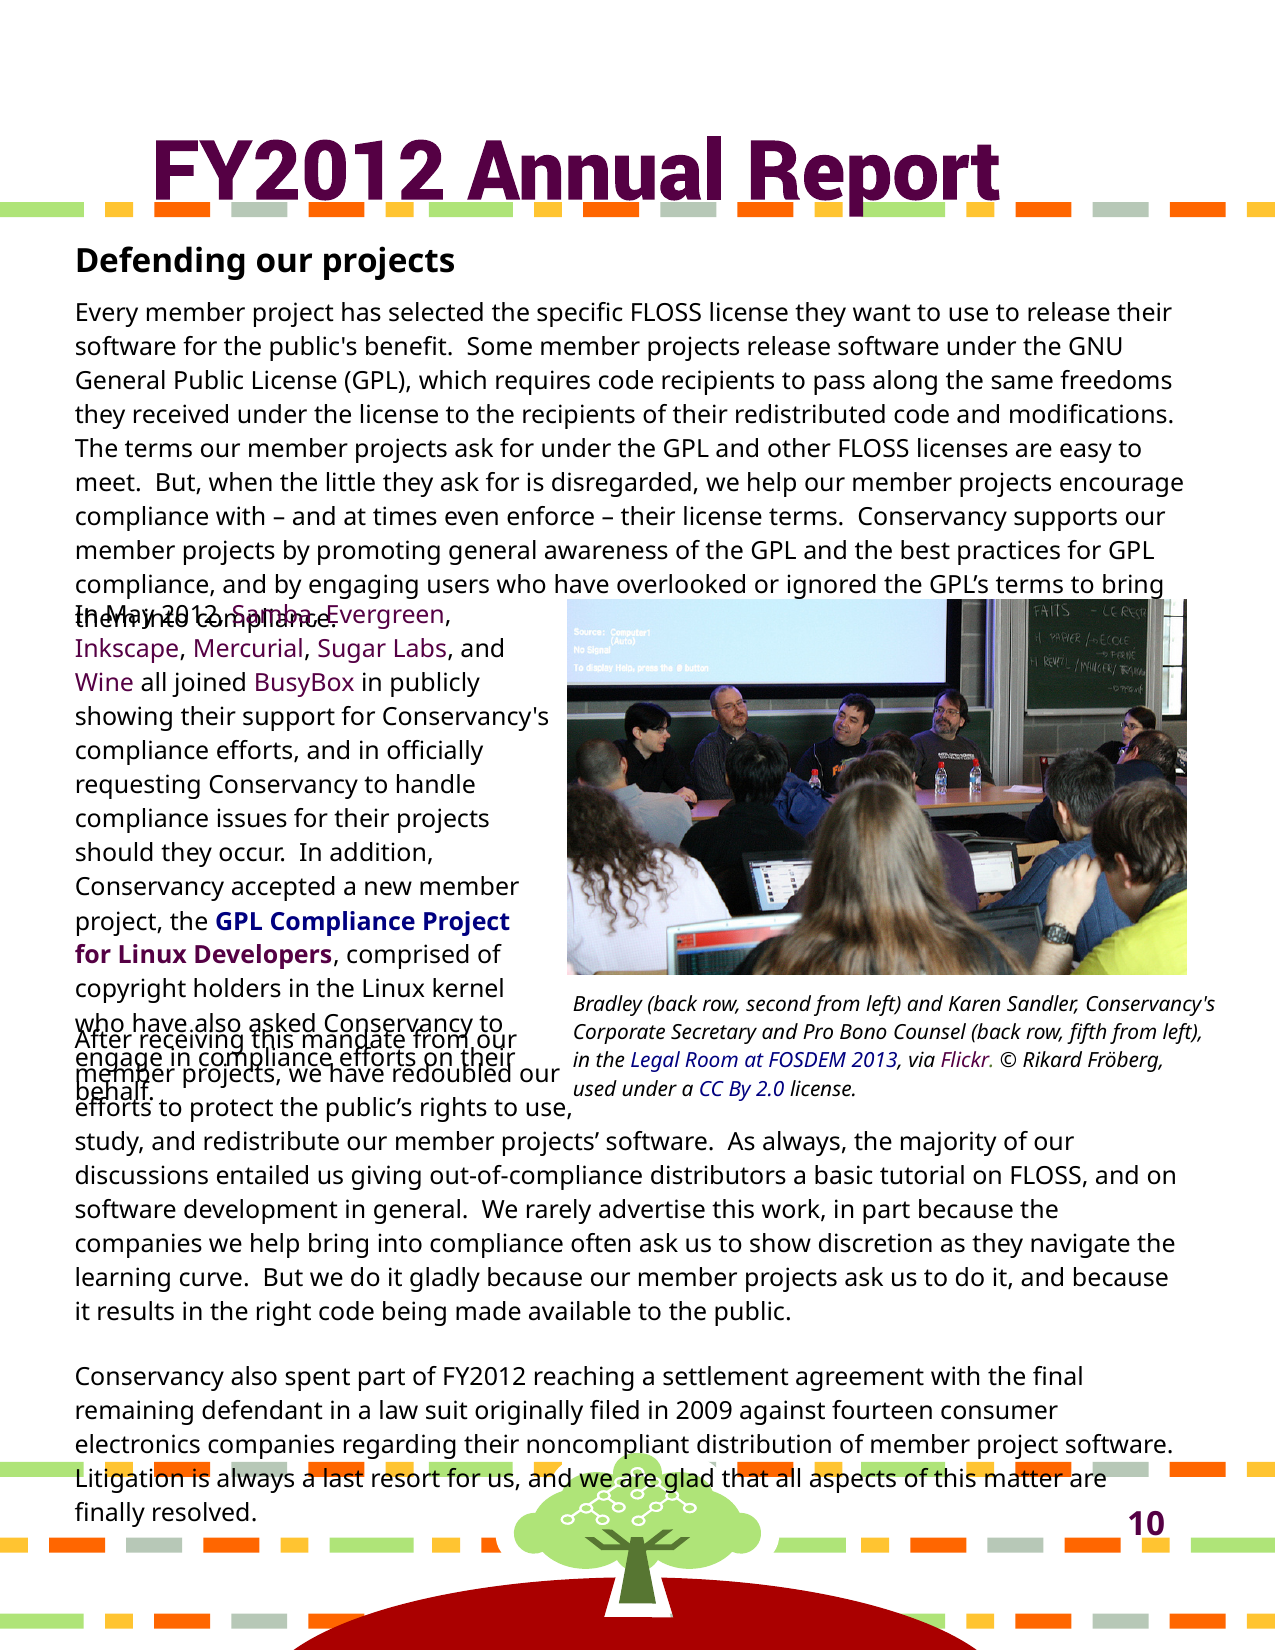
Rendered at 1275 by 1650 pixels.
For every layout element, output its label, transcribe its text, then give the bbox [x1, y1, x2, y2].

text_box Bradley (back row, second from left) and Karen Sandler, Conservancy's Corporate Secretary and Pro Bono Counsel (back row, fifth from left), in the Legal Room at FOSDEM 2013, via Flickr. © Rikard Fröberg, used under a CC By 2.0 license. [558, 981, 1210, 1099]
picture [568, 599, 1187, 976]
list After receiving this mandate from our member projects, we have redoubled our efforts to protect the public’s rights to use, study, and redistribute our member projects’ software. As always, the majority of our discussions entailed us giving out-of-compliance distributors a basic tutorial on FLOSS, and on software development in general. We rarely advertise this work, in part because the companies we help bring into compliance often ask us to show discretion as they navigate the learning curve. But we do it gladly because our member projects ask us to do it, and because it results in the right code being made available to the public. Conservancy also spent part of FY2012 reaching a settlement agreement with the final remaining defendant in a law suit originally filed in 2009 against fourteen consumer electronics companies regarding their noncompliant distribution of member project software. Litigation is always a last resort for us, and we are glad that all aspects of this matter are finally resolved. [74, 1086, 1186, 1486]
text_box In May 2012, Samba, Evergreen, Inkscape, Mercurial, Sugar Labs, and Wine all joined BusyBox in publicly showing their support for Conservancy's compliance efforts, and in officially requesting Conservancy to handle compliance issues for their projects should they occur. In addition, Conservancy accepted a new member project, the GPL Compliance Project for Linux Developers, comprised of copyright holders in the Linux kernel who have also asked Conservancy to engage in compliance efforts on their behalf. [60, 589, 568, 1086]
list Defending our projects Every member project has selected the specific FLOSS license they want to use to release their software for the public's benefit. Some member projects release software under the GNU General Public License (GPL), which requires code recipients to pass along the same freedoms they received under the license to the recipients of their redistributed code and modifications. The terms our member projects ask for under the GPL and other FLOSS licenses are easy to meet. But, when the little they ask for is disregarded, we help our member projects encourage compliance with – and at times even enforce – their license terms. Conservancy supports our member projects by promoting general awareness of the GPL and the best practices for GPL compliance, and by engaging users who have overlooked or ignored the GPL’s terms to bring them into compliance. [74, 237, 1197, 571]
